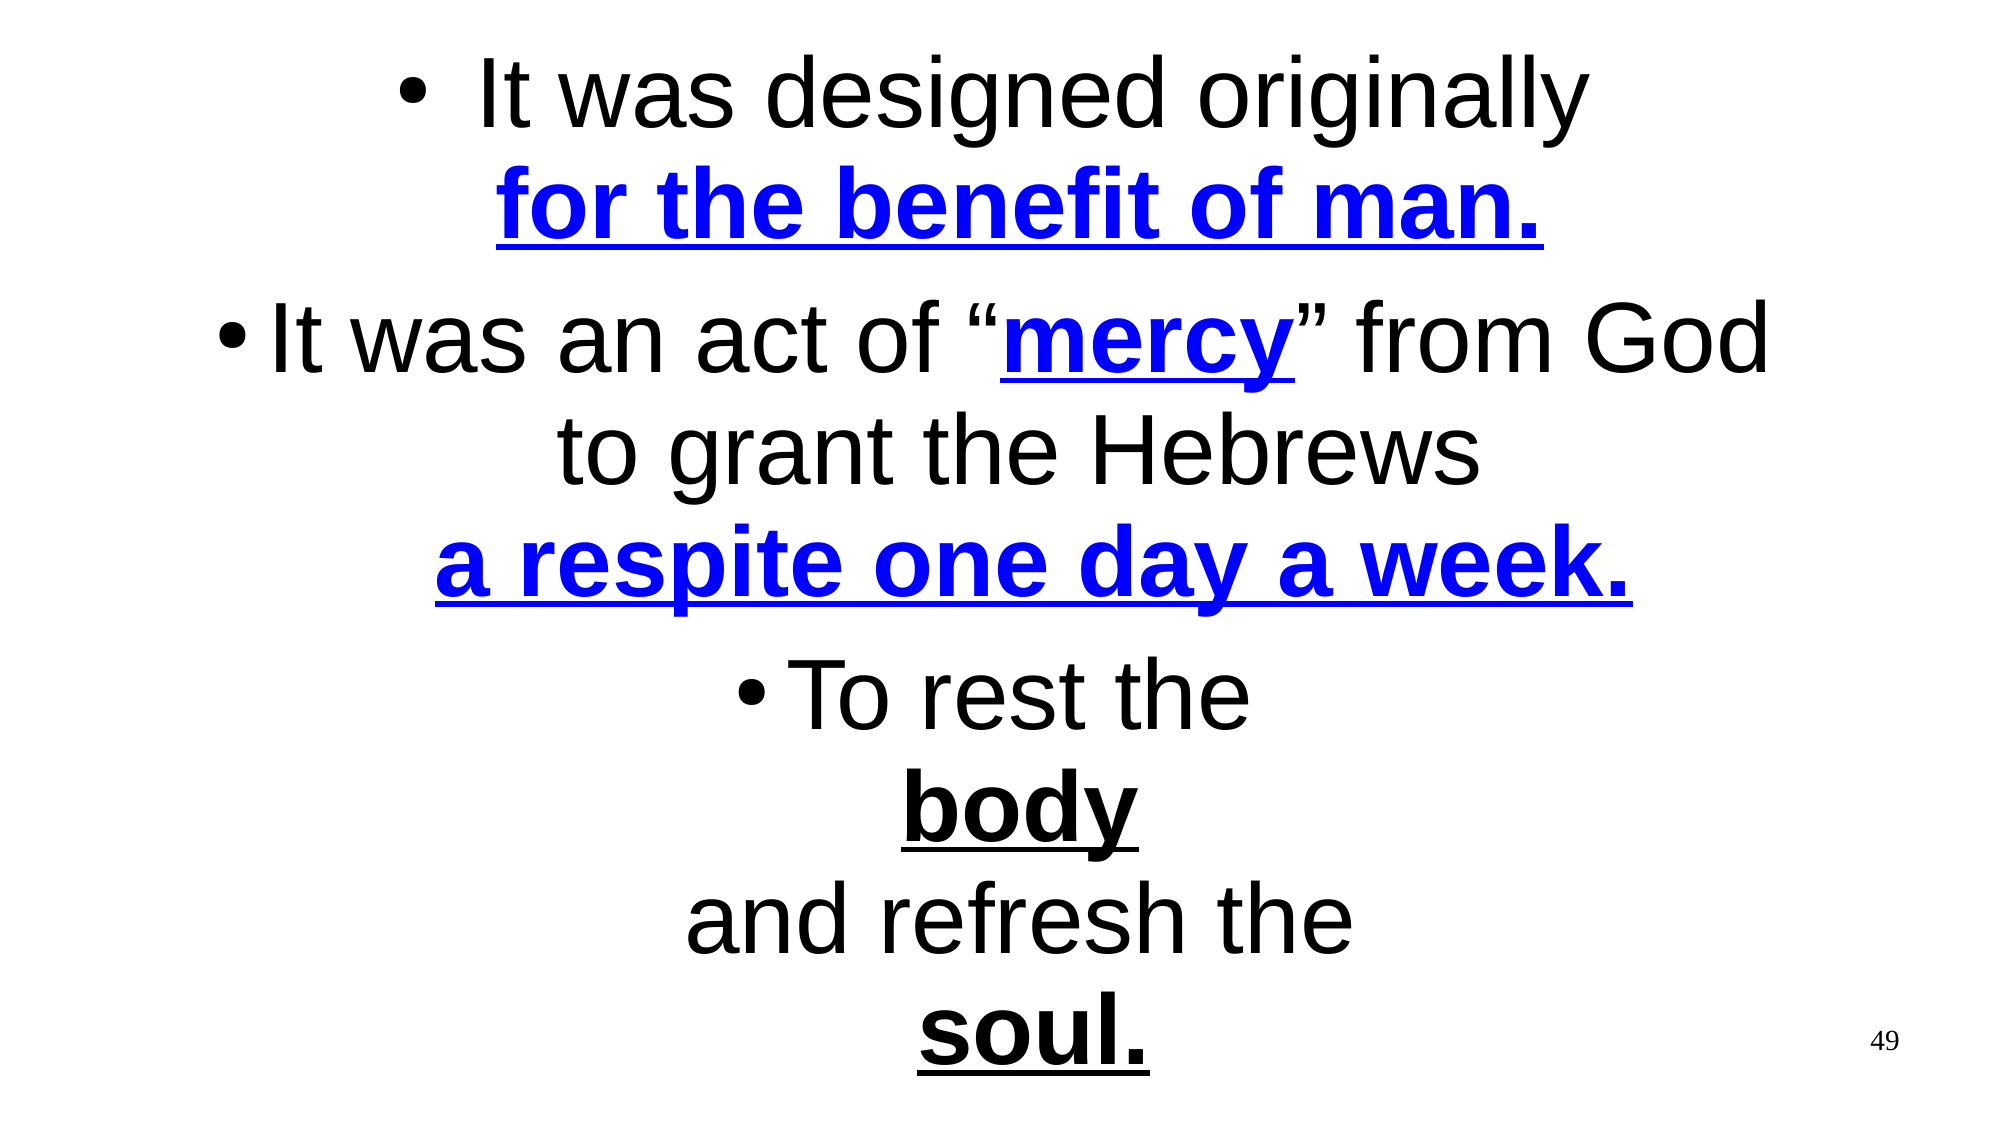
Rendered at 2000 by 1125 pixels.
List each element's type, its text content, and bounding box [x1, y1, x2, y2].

list It was designed originally for the benefit of man. It was an act of “mercy” from God to grant the Hebrews a respite one day a week. To rest the body and refresh the soul. [35, 36, 1962, 1099]
